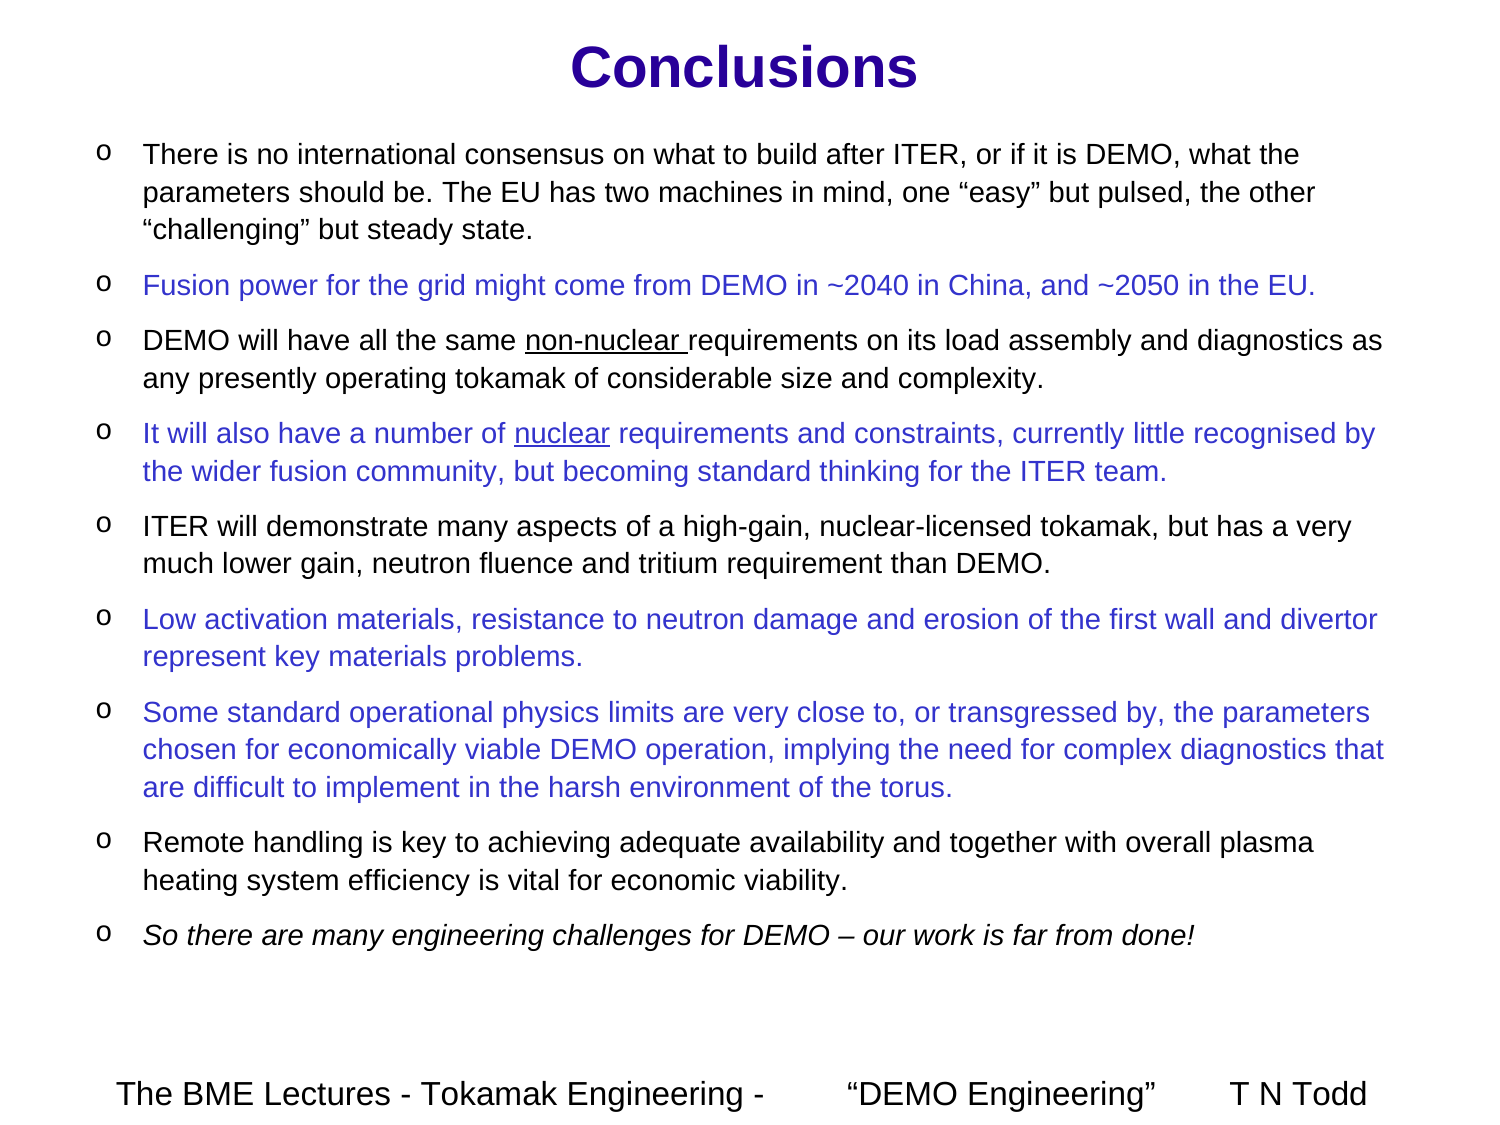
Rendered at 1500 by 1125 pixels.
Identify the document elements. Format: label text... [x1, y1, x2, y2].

text_box Conclusions [555, 12, 946, 116]
text_box There is no international consensus on what to build after ITER, or if it is DEMO, what the parameters should be. The EU has two machines in mind, one “easy” but pulsed, the other “challenging” but steady state. Fusion power for the grid might come from DEMO in ~2040 in China, and ~2050 in the EU. DEMO will have all the same non-nuclear requirements on its load assembly and diagnostics as any presently operating tokamak of considerable size and complexity. It will also have a number of nuclear requirements and constraints, currently little recognised by the wider fusion community, but becoming standard thinking for the ITER team. ITER will demonstrate many aspects of a high-gain, nuclear-licensed tokamak, but has a very much lower gain, neutron fluence and tritium requirement than DEMO. Low activation materials, resistance to neutron damage and erosion of the first wall and divertor represent key materials problems. Some standard operational physics limits are very close to, or transgressed by, the parameters chosen for economically viable DEMO operation, implying the need for complex diagnostics that are difficult to implement in the harsh environment of the torus. Remote handling is key to achieving adequate availability and together with overall plasma heating system efficiency is vital for economic viability. So there are many engineering challenges for DEMO – our work is far from done! [64, 125, 1435, 1035]
